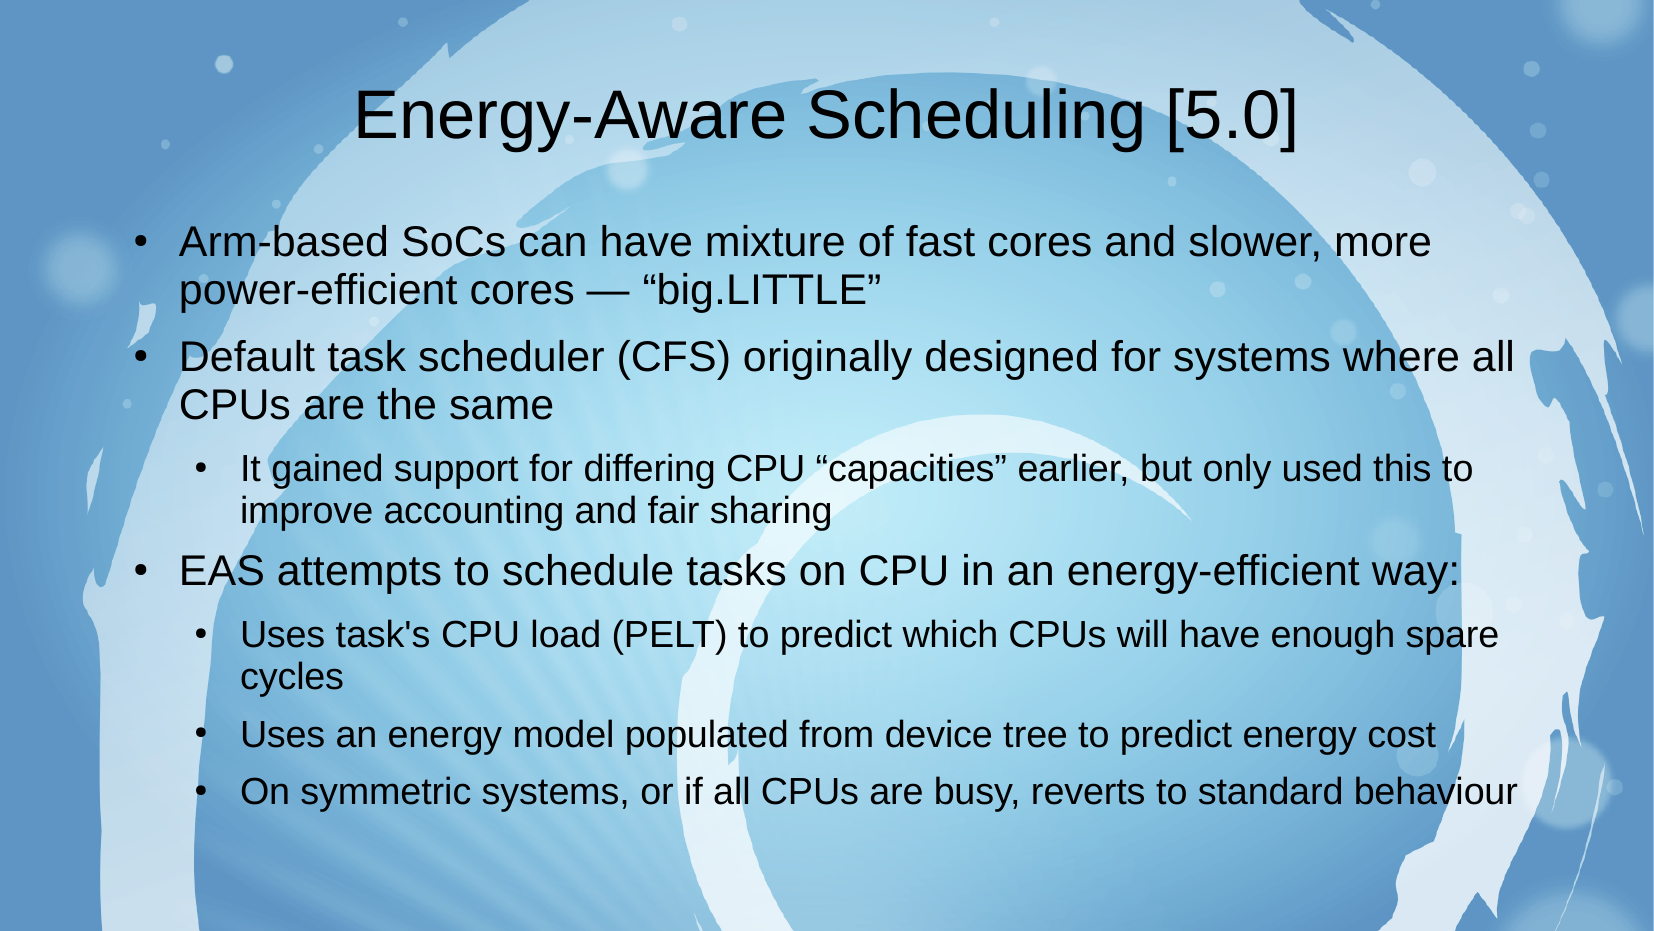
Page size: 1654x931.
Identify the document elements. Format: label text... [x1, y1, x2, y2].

title Energy-Aware Scheduling [5.0] [118, 37, 1536, 193]
picture [0, 0, 1654, 931]
list Arm-based SoCs can have mixture of fast cores and slower, more power-efficient cores — “big.LITTLE” Default task scheduler (CFS) originally designed for systems where all CPUs are the same It gained support for differing CPU “capacities” earlier, but only used this to improve accounting and fair sharing EAS attempts to schedule tasks on CPU in an energy-efficient way: Uses task's CPU load (PELT) to predict which CPUs will have enough spare cycles Uses an energy model populated from device tree to predict energy cost On symmetric systems, or if all CPUs are busy, reverts to standard behaviour [118, 217, 1536, 832]
